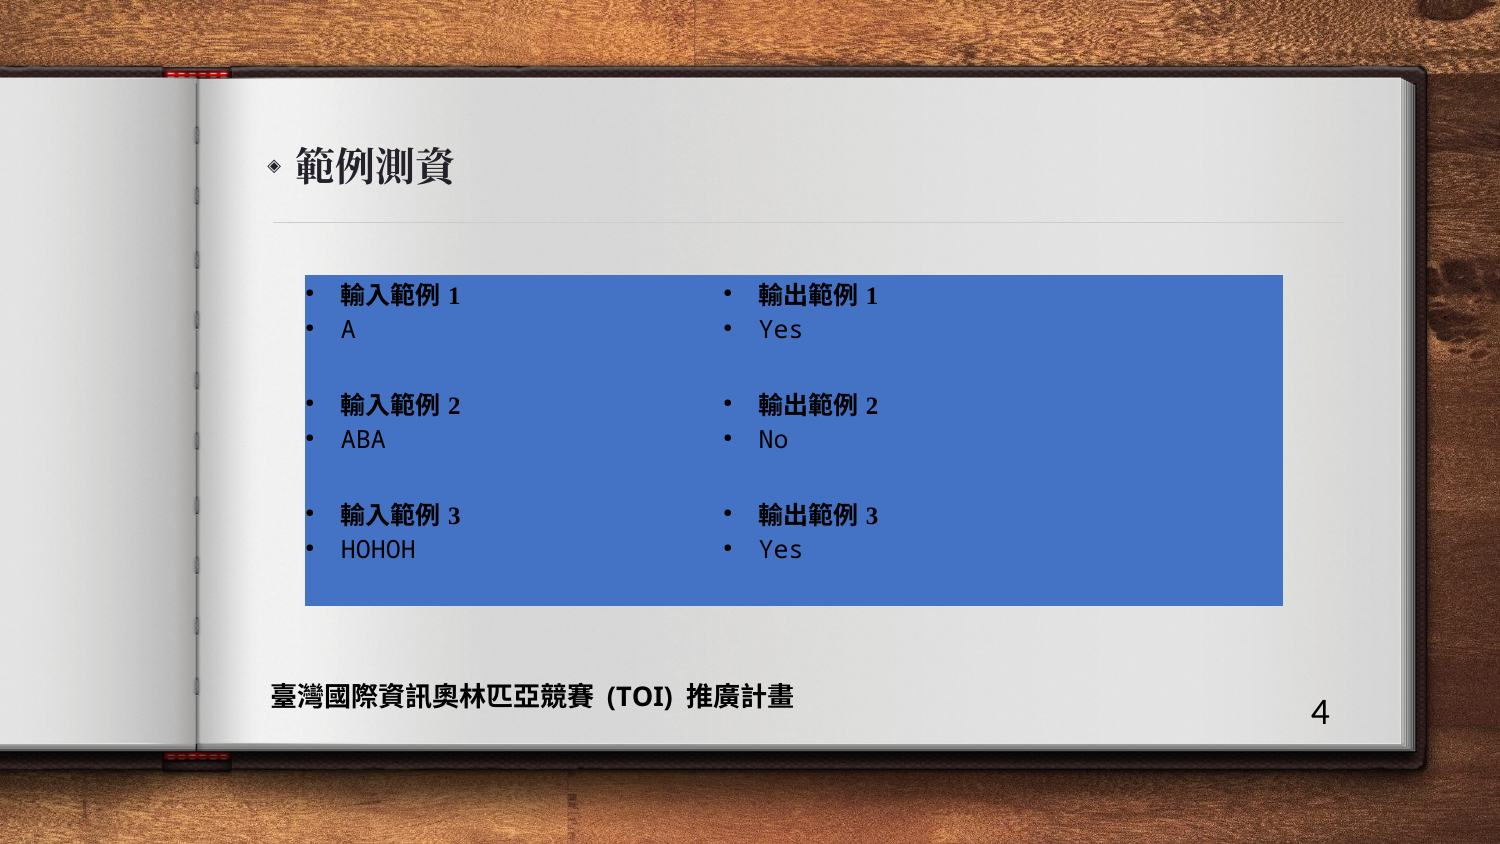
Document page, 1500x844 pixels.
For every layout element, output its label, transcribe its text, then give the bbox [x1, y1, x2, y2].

list 範例測資 [252, 126, 1194, 205]
table_cell 輸出範例2 No [723, 386, 1283, 496]
table_cell 輸入範例2 ABA [305, 386, 723, 496]
table_header 輸出範例1 Yes [723, 275, 1283, 386]
text_box 4 [1295, 672, 1386, 737]
table_header 輸入範例1 A [305, 275, 723, 386]
table_cell 輸入範例3 HOHOH [305, 496, 723, 606]
table_cell 輸出範例3 Yes [723, 496, 1283, 606]
